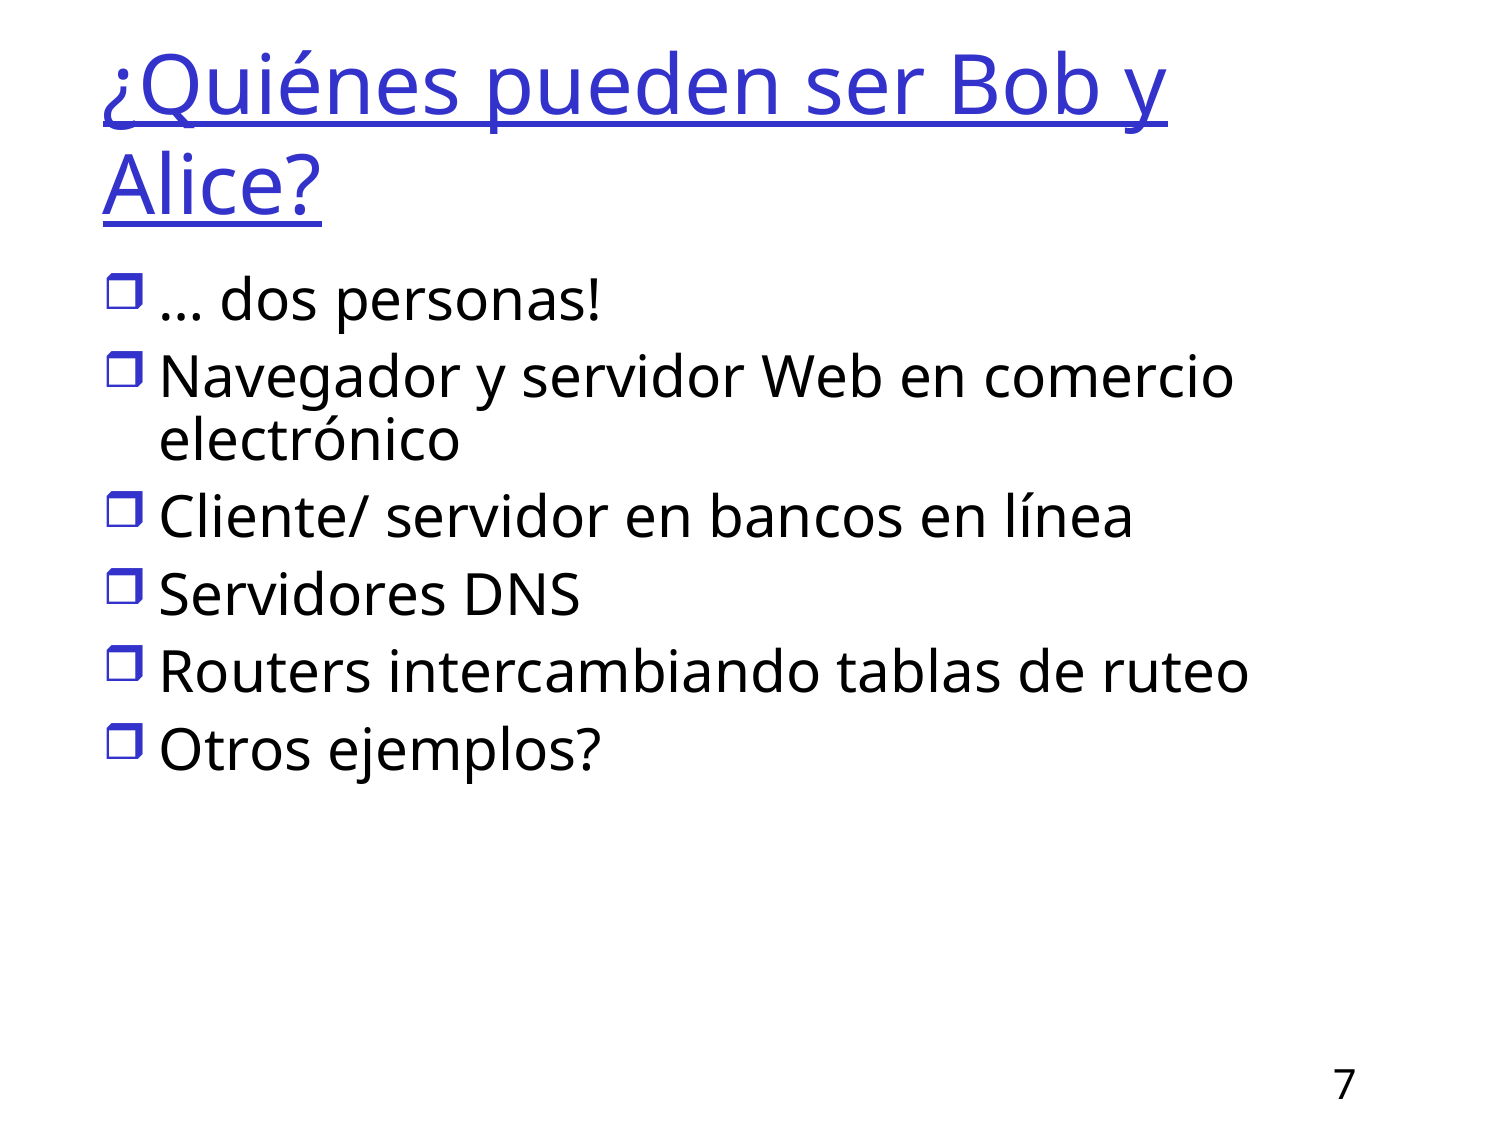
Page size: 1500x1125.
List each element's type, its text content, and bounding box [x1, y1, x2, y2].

list … dos personas! Navegador y servidor Web en comercio electrónico Cliente/ servidor en bancos en línea Servidores DNS Routers intercambiando tablas de ruteo Otros ejemplos? [87, 262, 1363, 824]
title ¿Quiénes pueden ser Bob y Alice? [87, 23, 1409, 239]
